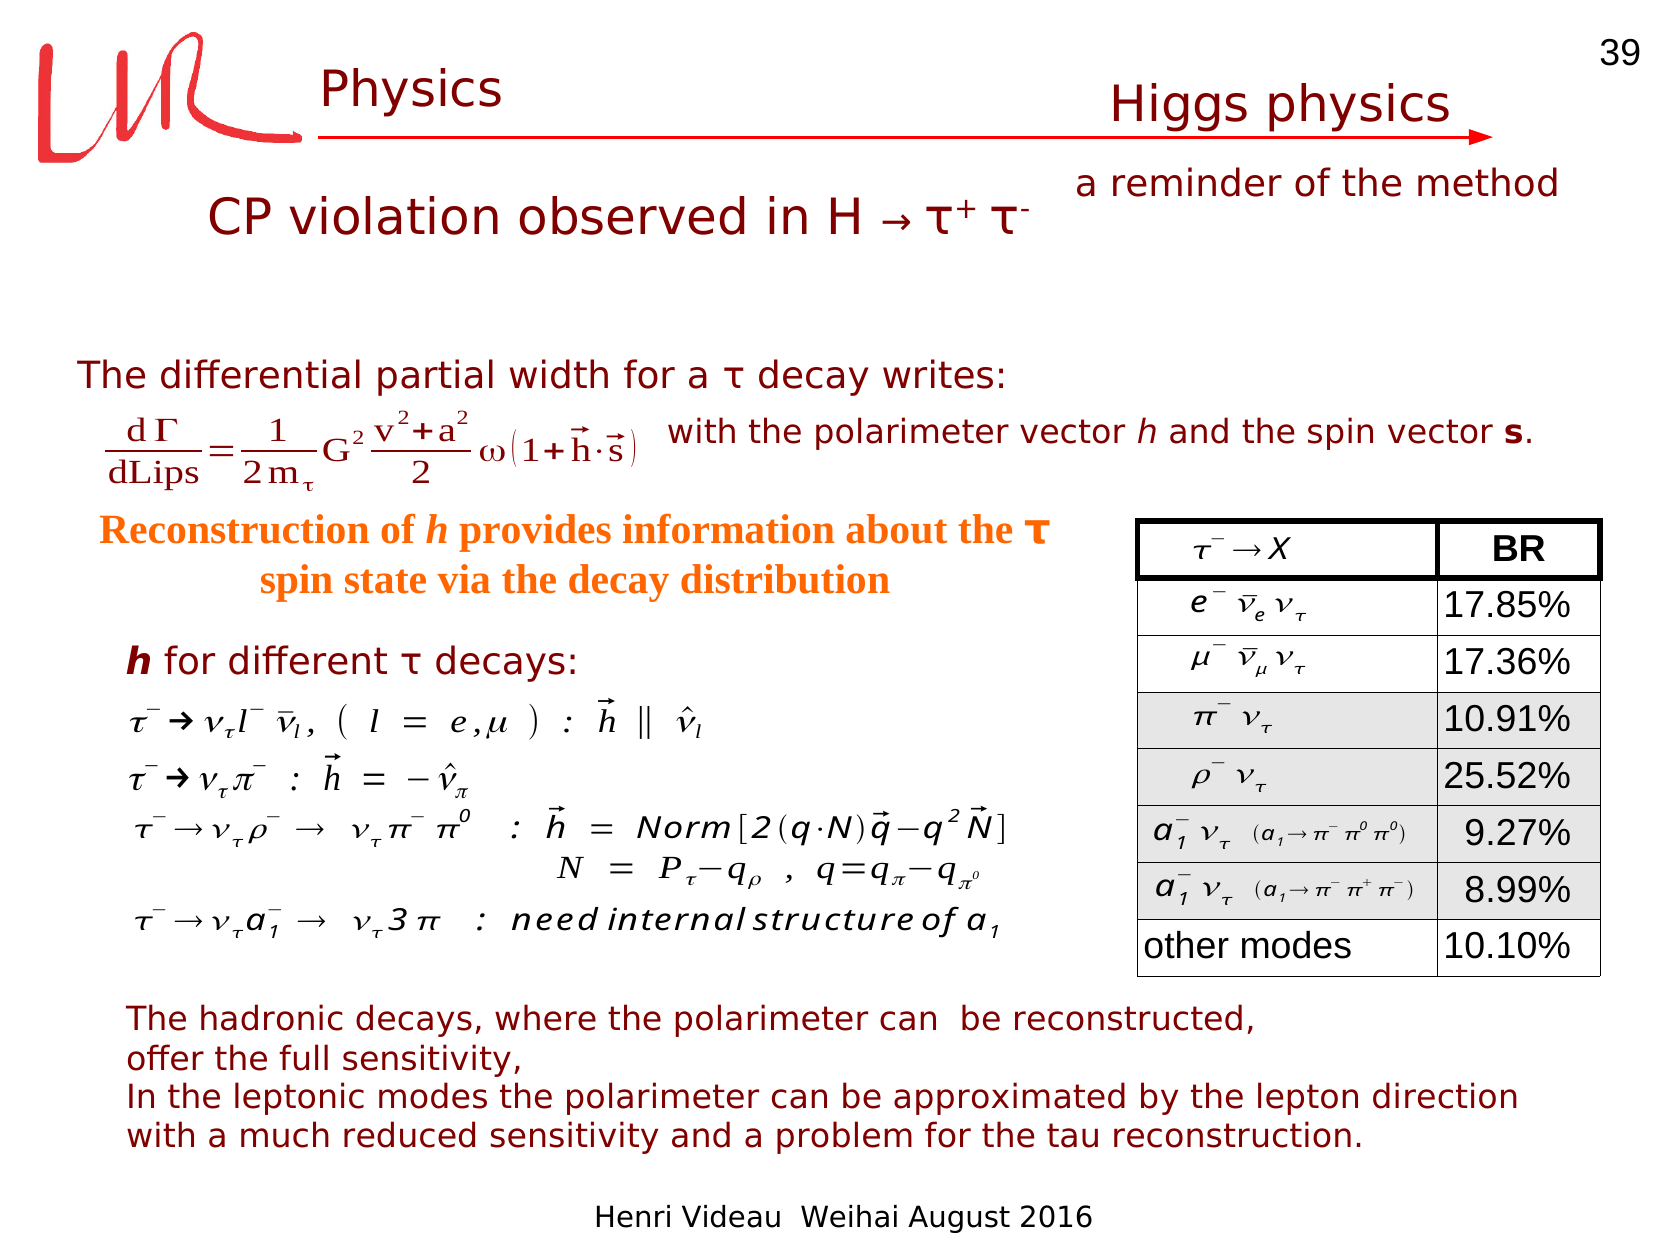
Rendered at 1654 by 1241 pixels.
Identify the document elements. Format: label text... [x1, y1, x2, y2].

table_cell other modes [1138, 920, 1437, 976]
text_box The differential partial width for a τ decay writes: with the polarimeter vector h and the spin vector s. [62, 343, 1575, 591]
table_cell 10.91% [1438, 693, 1600, 748]
table_cell 17.85% [1438, 581, 1600, 635]
table_header [1140, 524, 1435, 575]
table_cell 9.27% [1438, 806, 1600, 862]
text_box Reconstruction of h provides information about the τ spin state via the decay distribution [58, 494, 1091, 610]
chart [119, 752, 474, 799]
chart [1183, 752, 1272, 798]
table_header BR [1440, 524, 1597, 575]
text_box h for different τ decays: [110, 629, 610, 691]
chart [1183, 634, 1311, 679]
table_cell [1138, 806, 1437, 862]
chart [125, 803, 1012, 891]
table_cell 10.10% [1438, 920, 1600, 976]
text_box CP violation observed in H → τ+ τ- [207, 188, 1050, 249]
table_cell [1138, 749, 1437, 805]
chart [1183, 527, 1301, 568]
text_box The hadronic decays, where the polarimeter can be reconstructed, offer the full sensitivity, In the leptonic modes the polarimeter can be approximated by the lepton direction with a much reduced sensitivity and a problem for the tau reconstruction. [126, 999, 1533, 1168]
table_cell 8.99% [1438, 863, 1600, 919]
text_box a reminder of the method [1075, 161, 1560, 206]
table_cell [1138, 693, 1437, 748]
table_cell 25.52% [1438, 749, 1600, 805]
chart [1183, 693, 1278, 738]
chart [1183, 580, 1311, 626]
text_box Higgs physics [1109, 74, 1454, 134]
table_cell [1138, 863, 1437, 919]
table_cell 17.36% [1438, 636, 1600, 692]
table_cell [1138, 636, 1437, 692]
picture [38, 32, 302, 163]
chart [1146, 808, 1413, 854]
chart [125, 898, 1007, 944]
chart [1148, 864, 1421, 910]
table_cell [1138, 581, 1437, 635]
chart [96, 406, 645, 492]
chart [119, 697, 708, 744]
